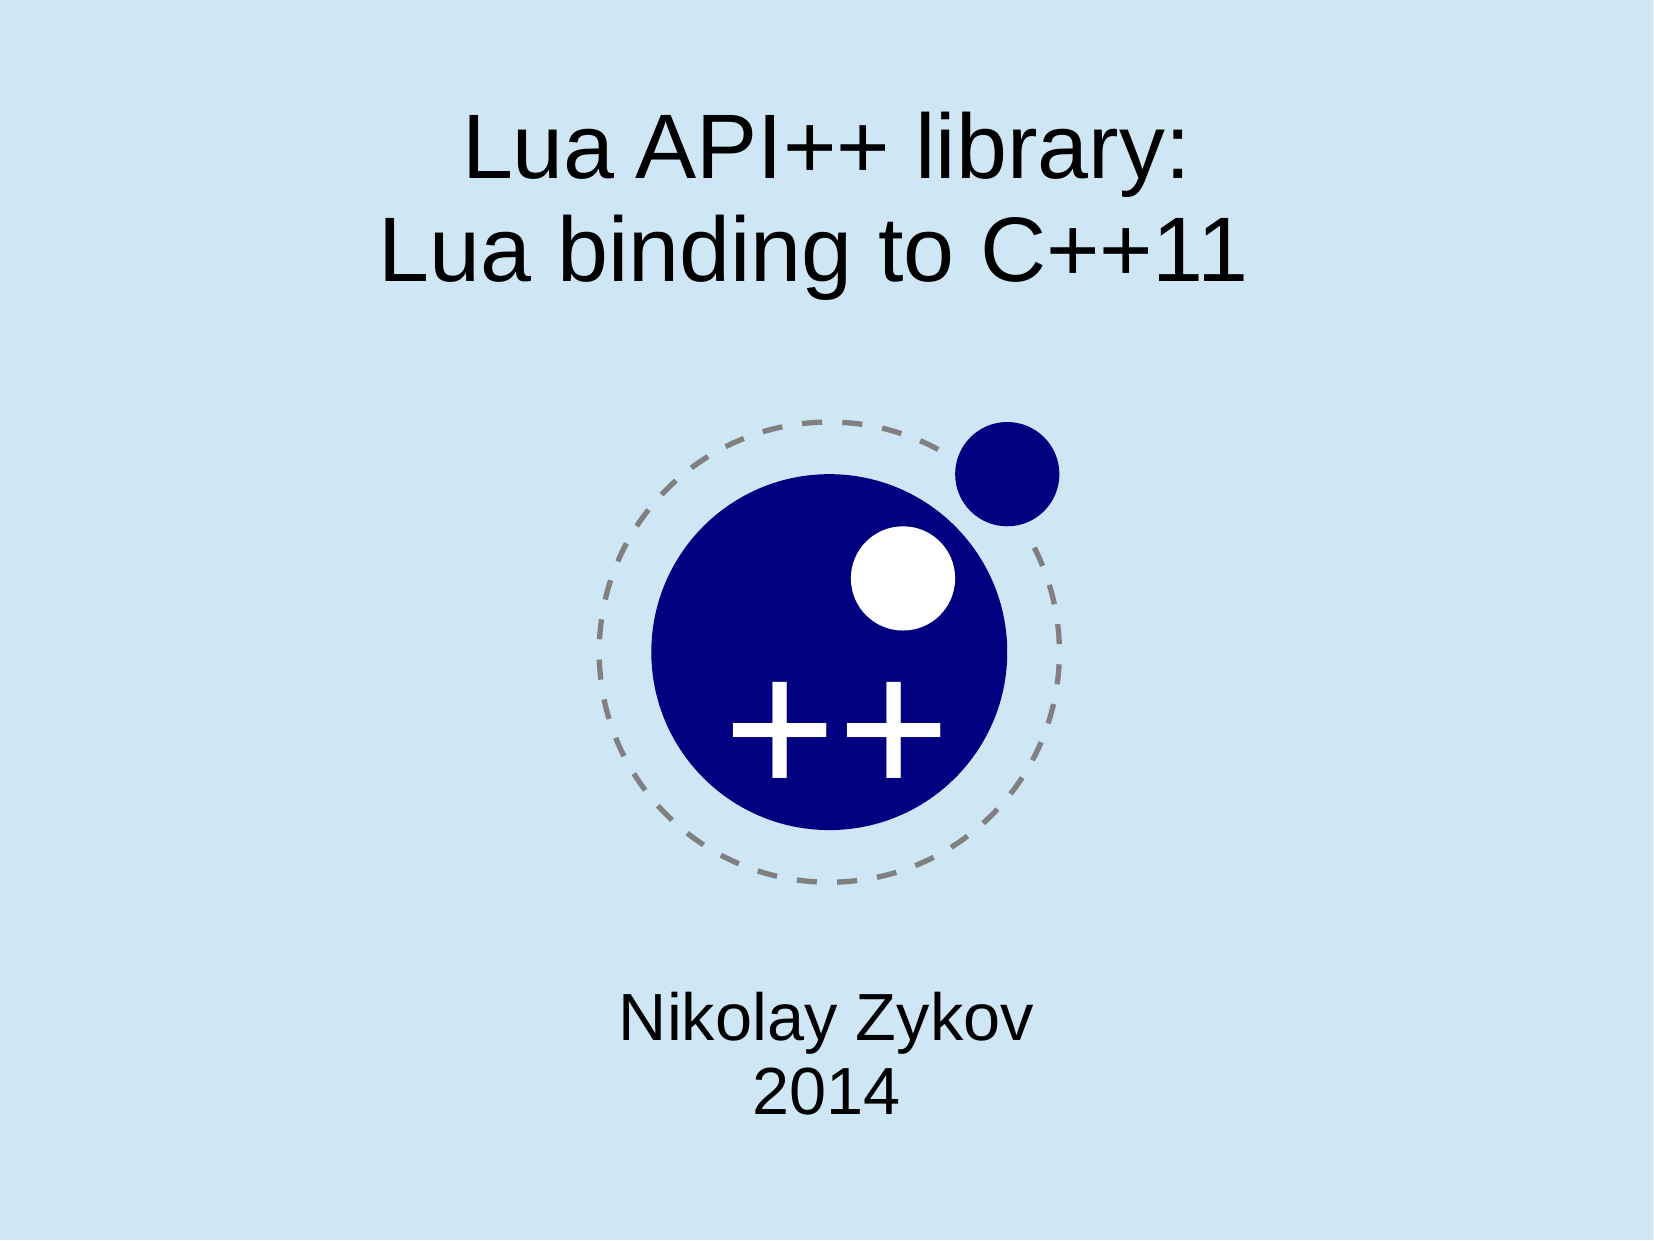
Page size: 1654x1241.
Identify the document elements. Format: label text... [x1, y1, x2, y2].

picture [590, 413, 1063, 886]
title Lua API++ library: Lua binding to C++11 [70, 94, 1583, 302]
subtitle Nikolay Zykov 2014 [0, 939, 1654, 1170]
